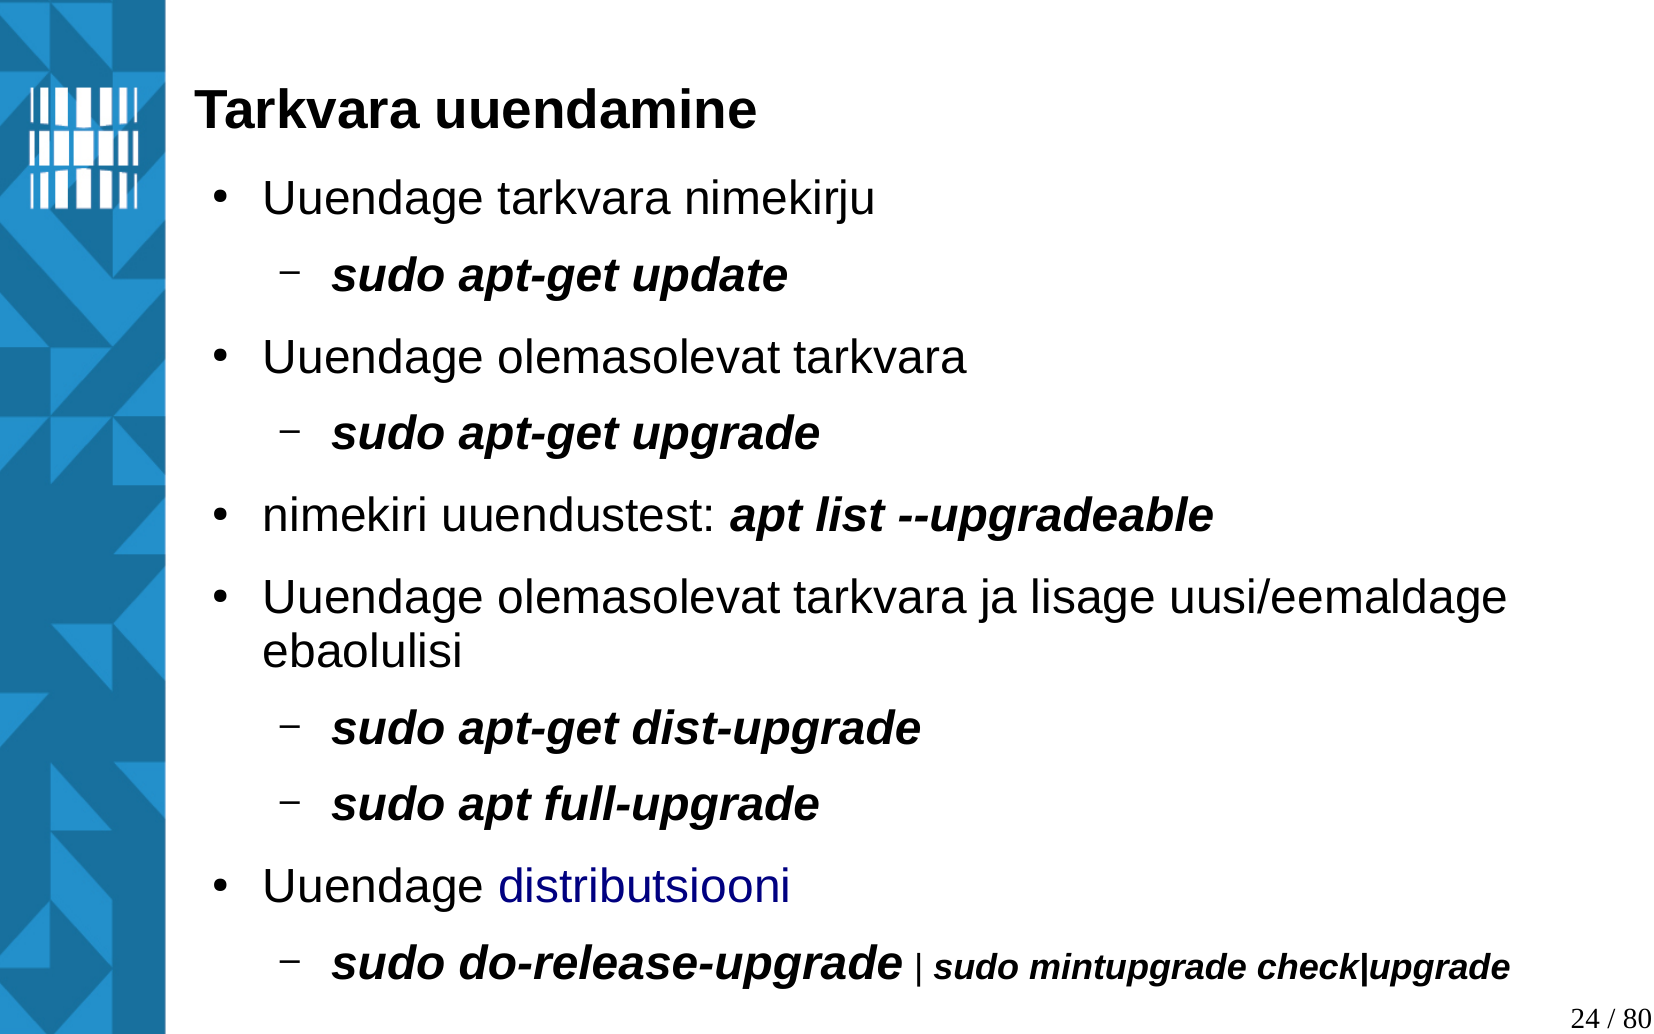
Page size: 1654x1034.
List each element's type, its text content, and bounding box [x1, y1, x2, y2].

title Tarkvara uuendamine [194, 41, 1565, 178]
list Uuendage tarkvara nimekirju sudo apt-get update Uuendage olemasolevat tarkvara sudo apt-get upgrade nimekiri uuendustest: apt list --upgradeable Uuendage olemasolevat tarkvara ja lisage uusi/eemaldage ebaolulisi sudo apt-get dist-upgrade sudo apt full-upgrade Uuendage distributsiooni sudo do-release-upgrade | sudo mintupgrade check|upgrade [194, 170, 1536, 1004]
